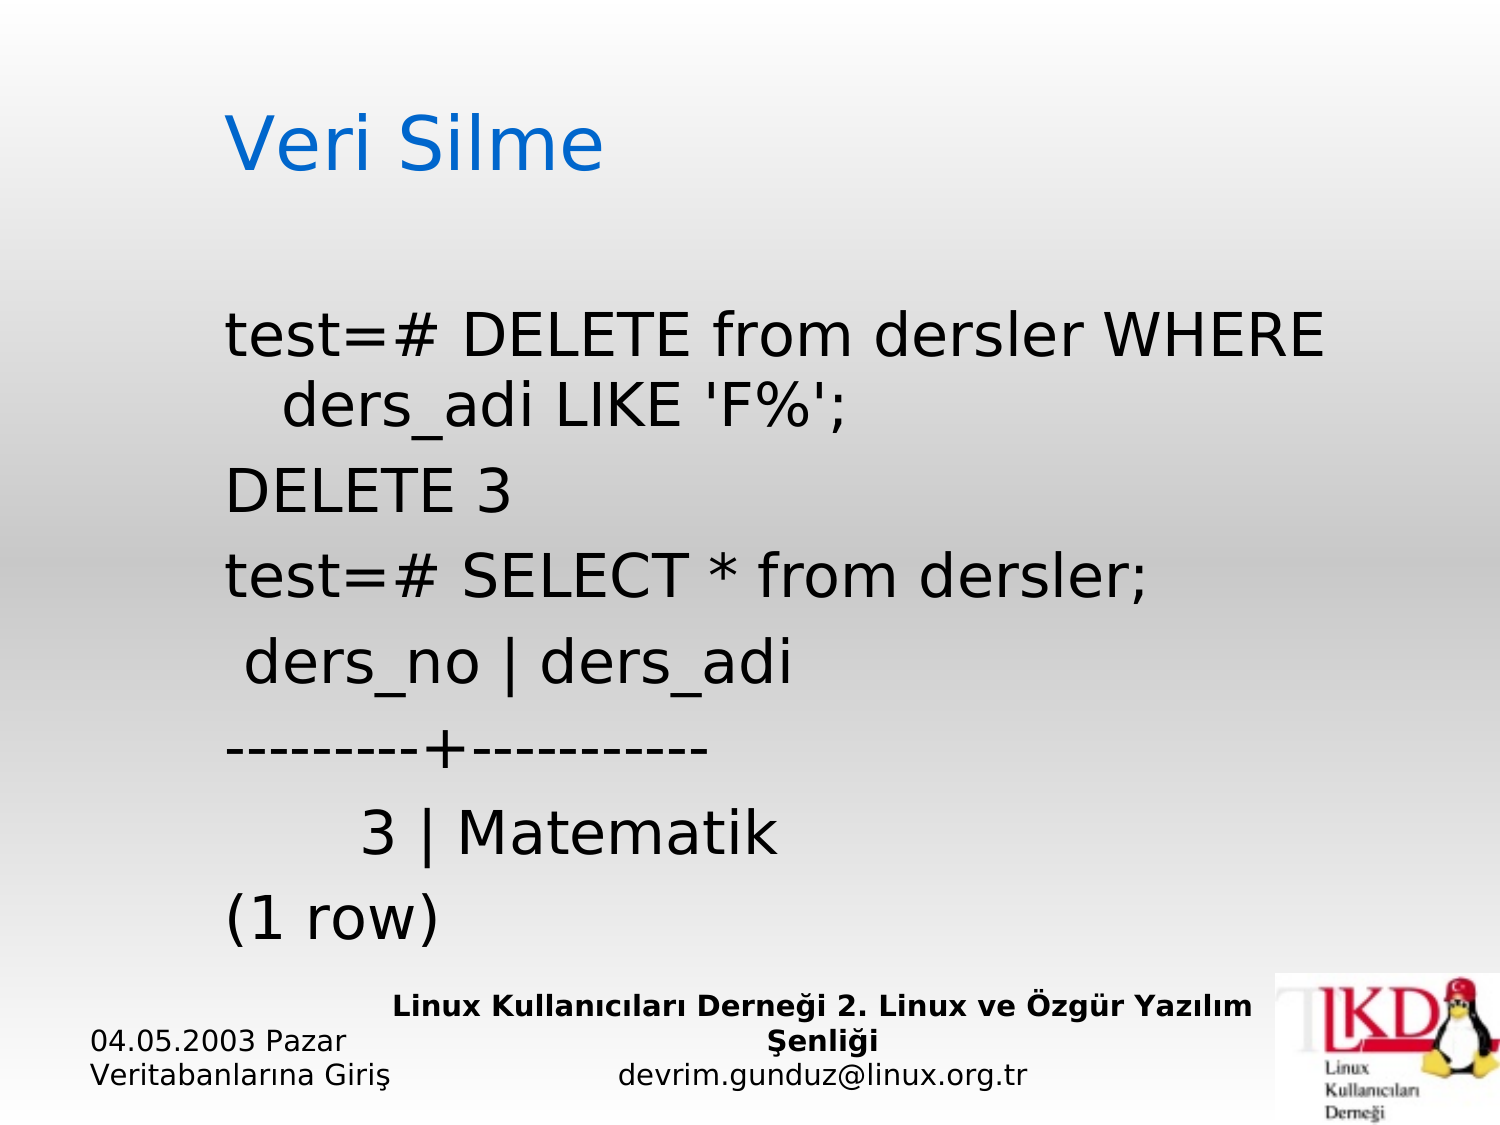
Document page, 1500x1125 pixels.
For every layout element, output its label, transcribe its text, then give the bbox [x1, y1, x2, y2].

picture [1275, 973, 1500, 1125]
list test=# DELETE from dersler WHERE ders_adi LIKE 'F%'; DELETE 3 test=# SELECT * from dersler; ders_no | ders_adi ---------+----------- 3 | Matematik (1 row) [224, 299, 1425, 975]
title Veri Silme [224, 49, 1425, 238]
